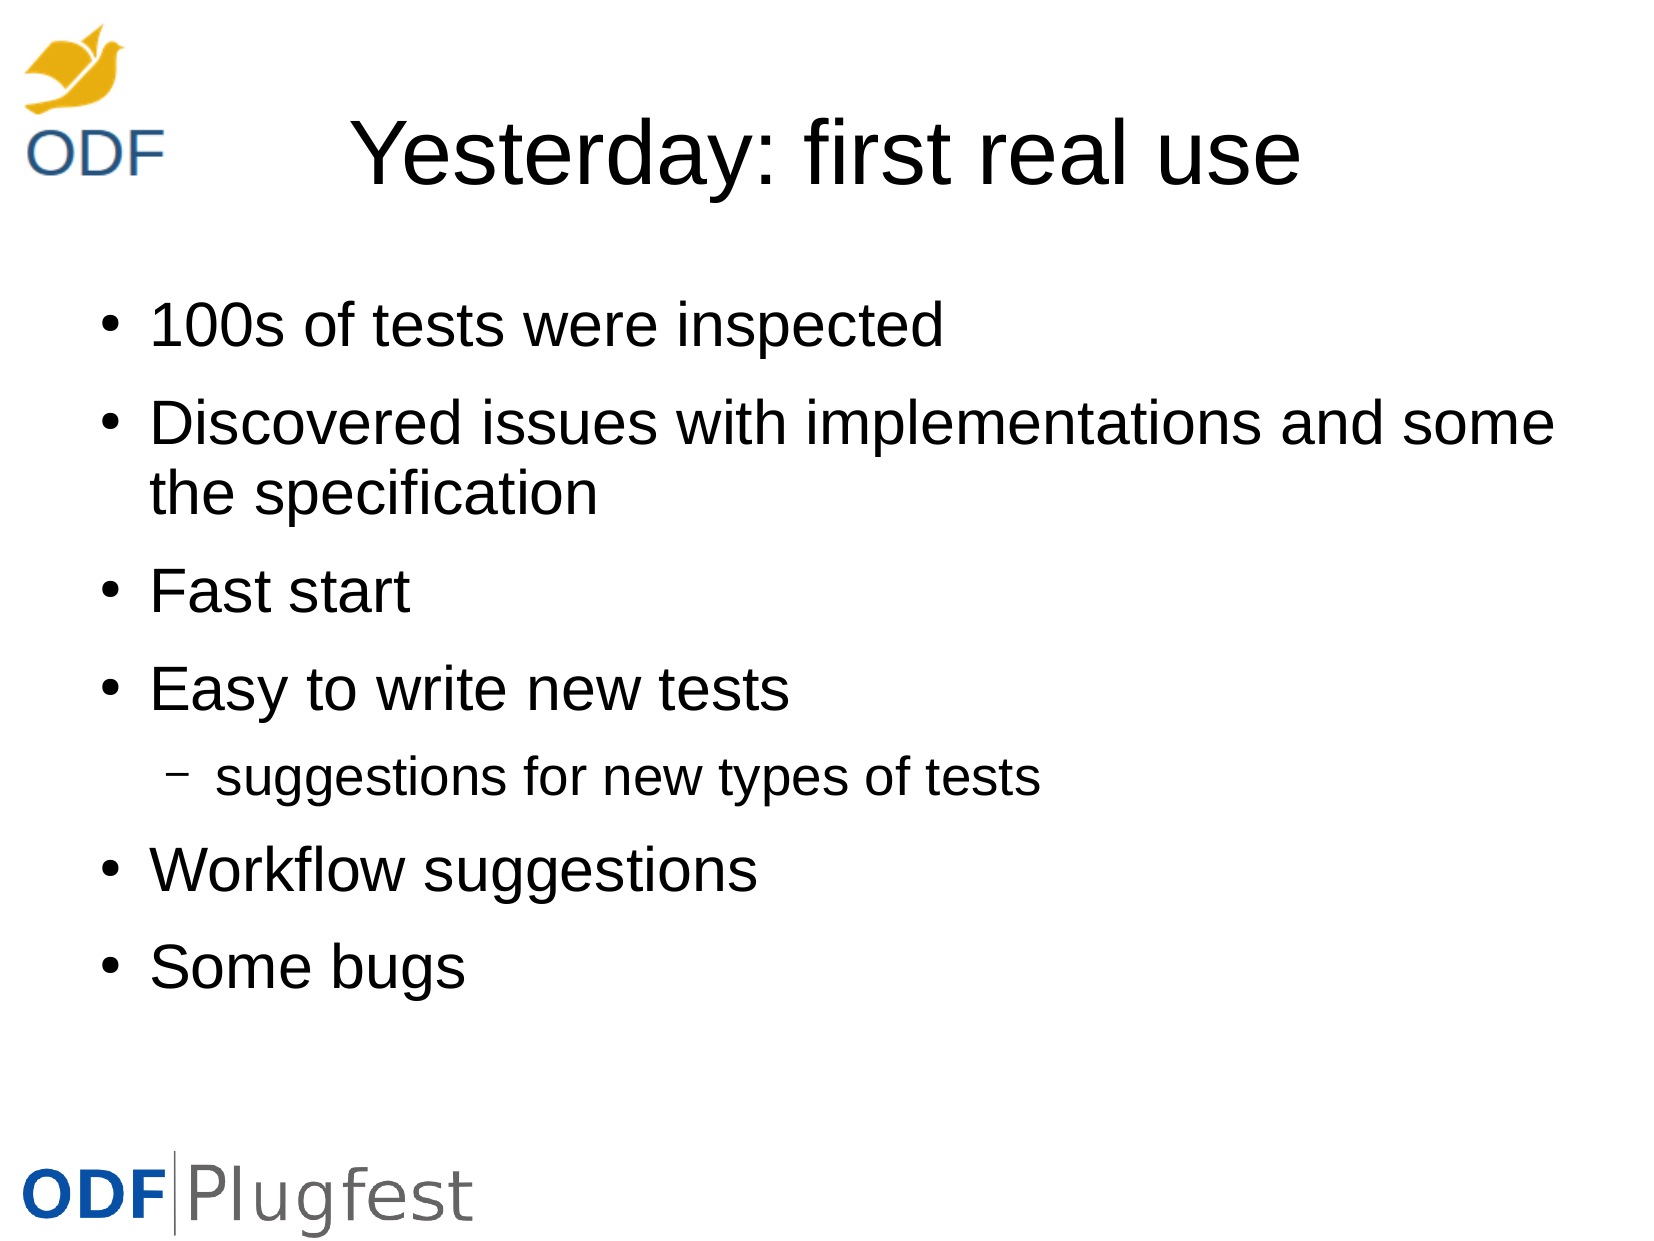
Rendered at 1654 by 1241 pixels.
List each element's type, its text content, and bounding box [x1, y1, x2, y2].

list 100s of tests were inspected Discovered issues with implementations and some the specification Fast start Easy to write new tests suggestions for new types of tests Workflow suggestions Some bugs [82, 290, 1571, 1010]
title Yesterday: first real use [82, 49, 1571, 257]
picture [23, 1150, 473, 1241]
picture [0, 0, 216, 218]
